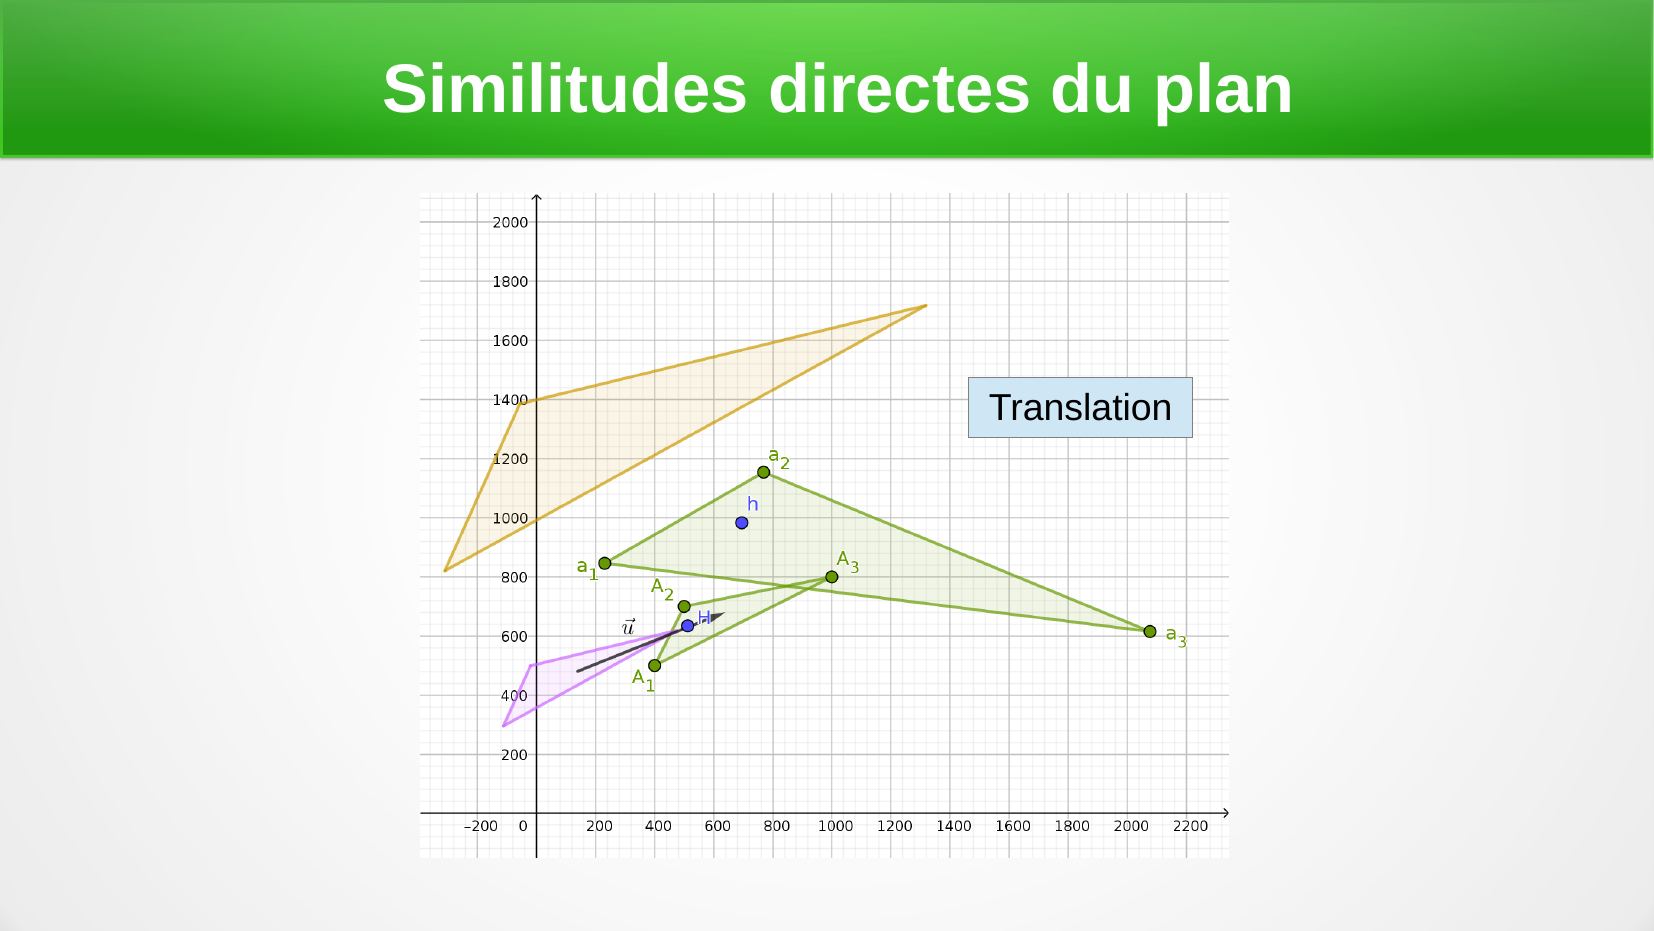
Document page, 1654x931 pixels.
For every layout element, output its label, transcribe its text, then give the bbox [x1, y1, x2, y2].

picture [420, 193, 1229, 858]
text_box Translation [968, 377, 1193, 438]
title Similitudes directes du plan [82, 35, 1571, 142]
